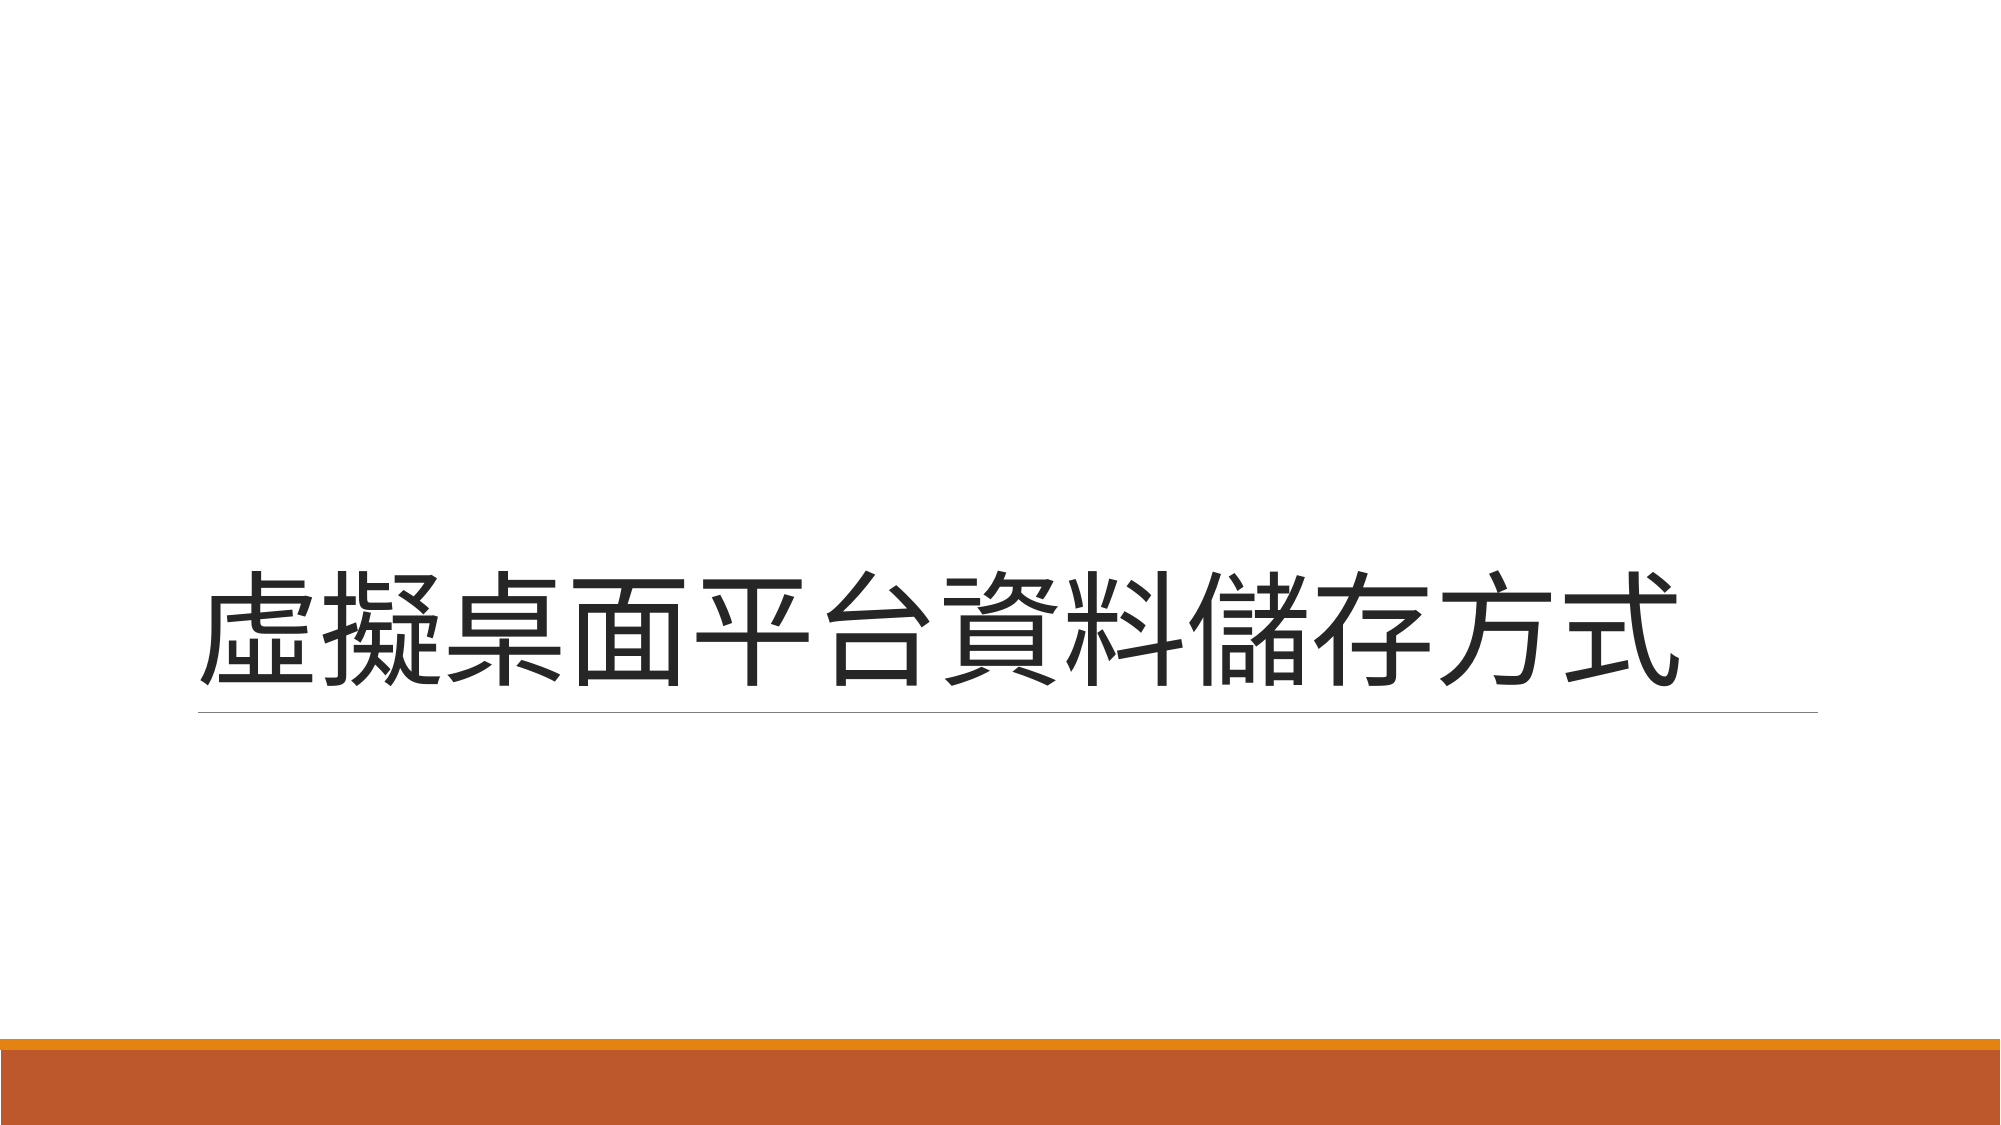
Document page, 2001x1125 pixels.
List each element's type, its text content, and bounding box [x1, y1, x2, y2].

title 虛擬桌面平台資料儲存方式 [180, 124, 1831, 710]
